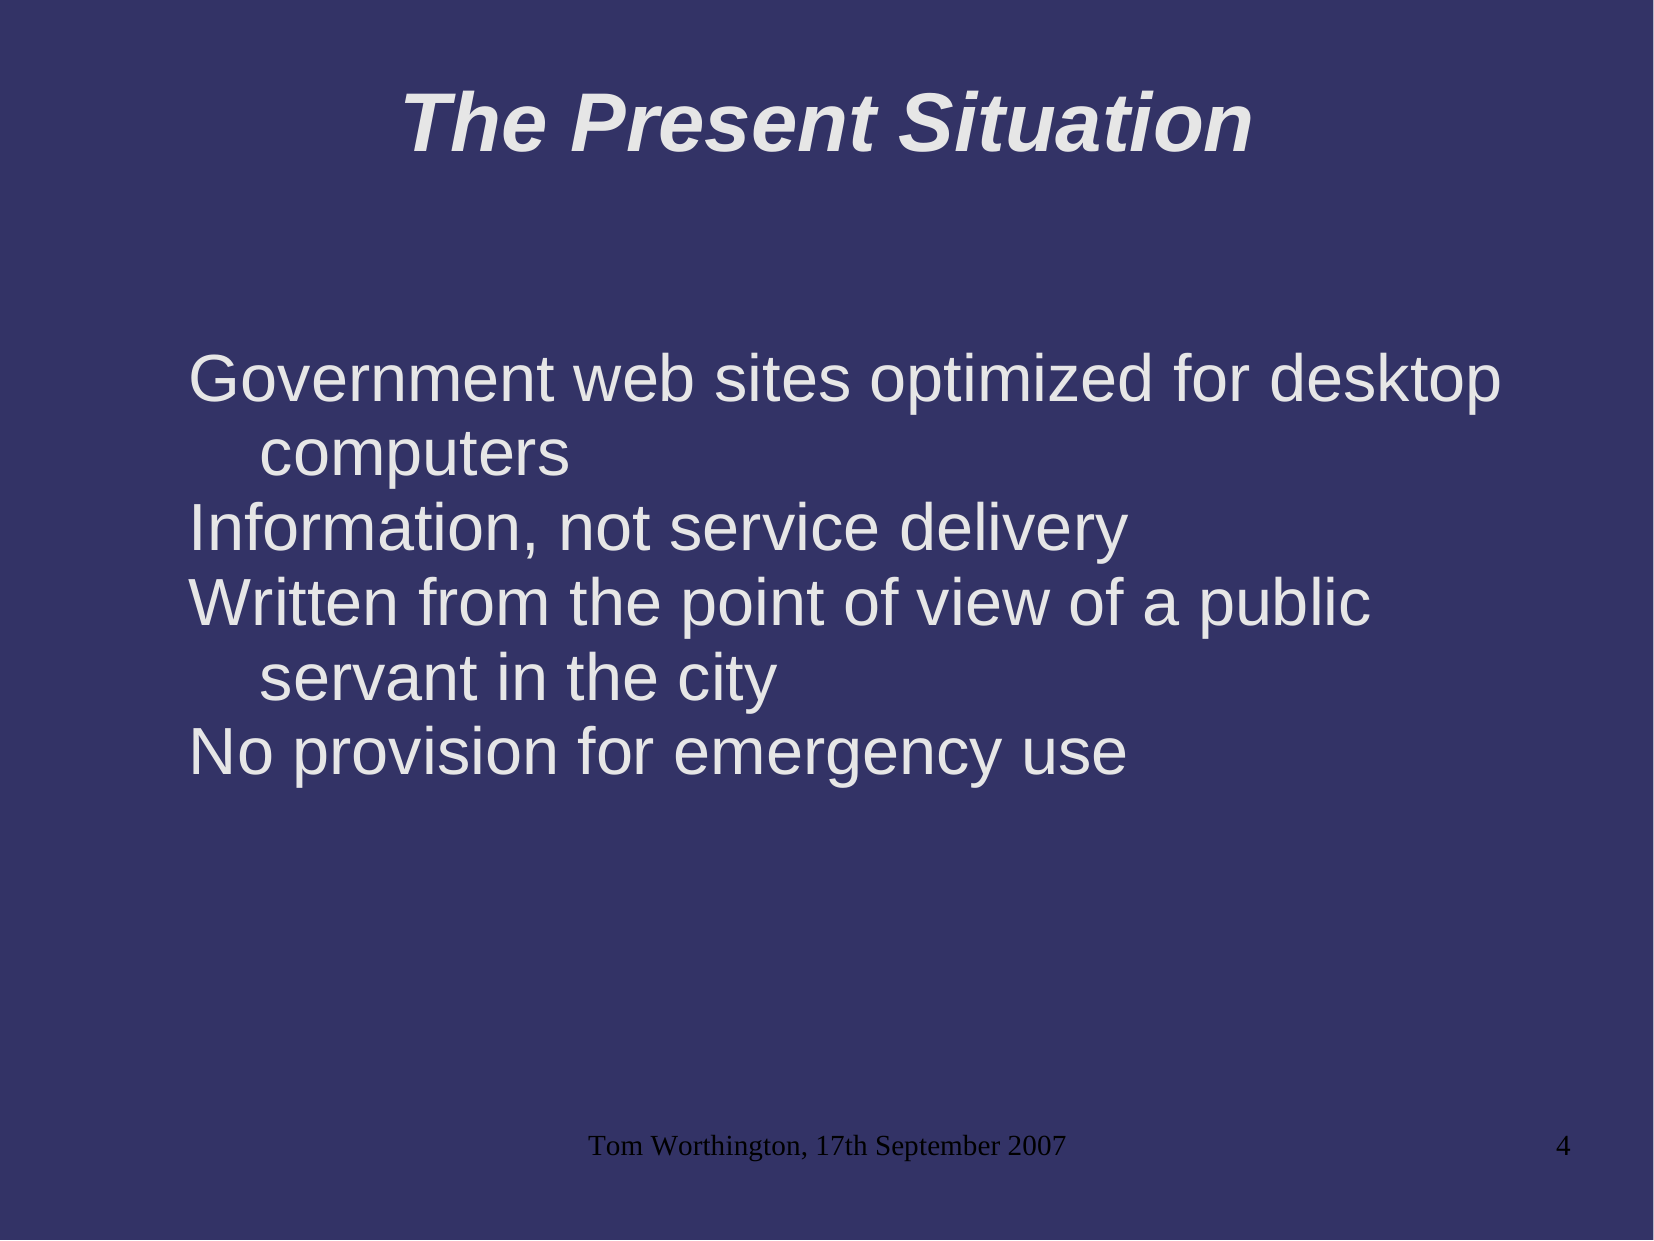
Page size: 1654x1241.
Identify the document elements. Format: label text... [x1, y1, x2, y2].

list Government web sites optimized for desktop computers Information, not service delivery Written from the point of view of a public servant in the city No provision for emergency use [177, 340, 1568, 1123]
title The Present Situation [121, 19, 1534, 227]
